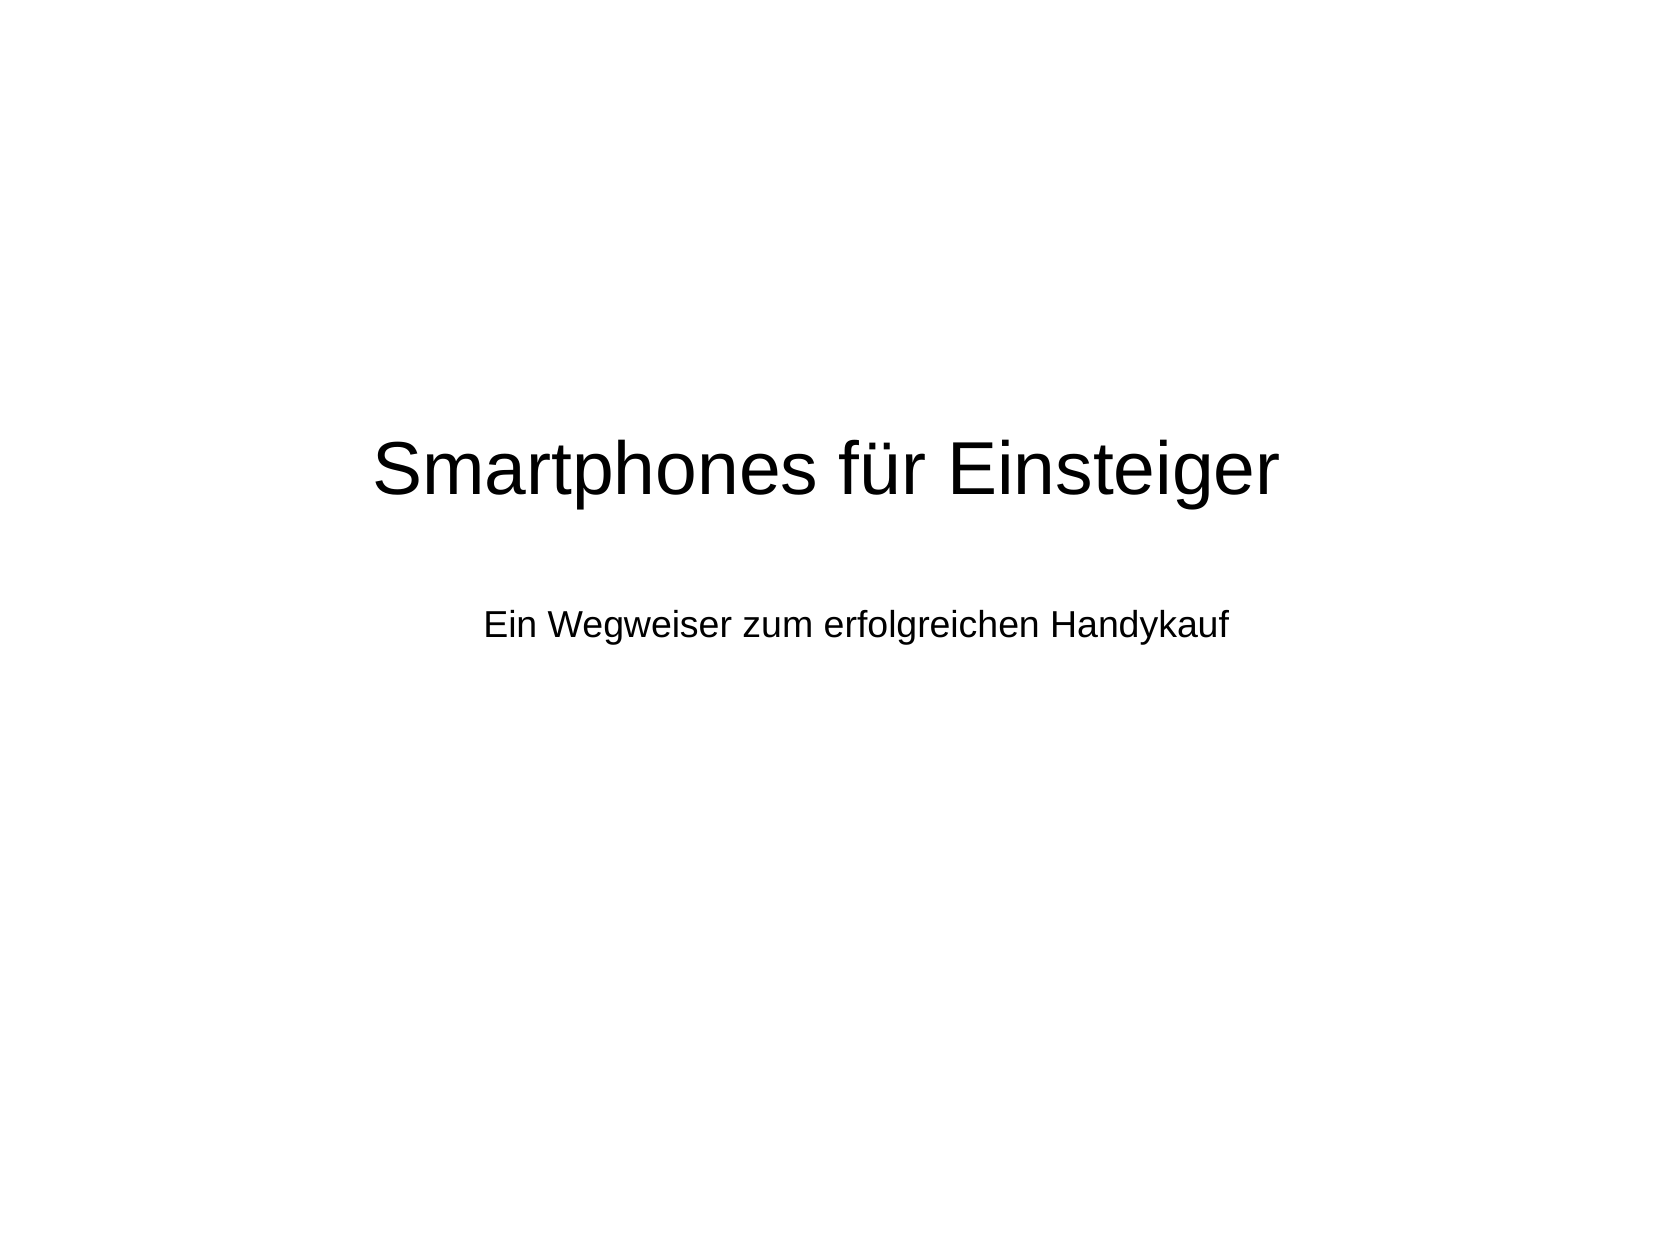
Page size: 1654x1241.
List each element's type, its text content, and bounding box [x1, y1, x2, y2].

text_box Smartphones für Einsteiger [147, 419, 1506, 519]
text_box Ein Wegweiser zum erfolgreichen Handykauf [177, 596, 1536, 654]
